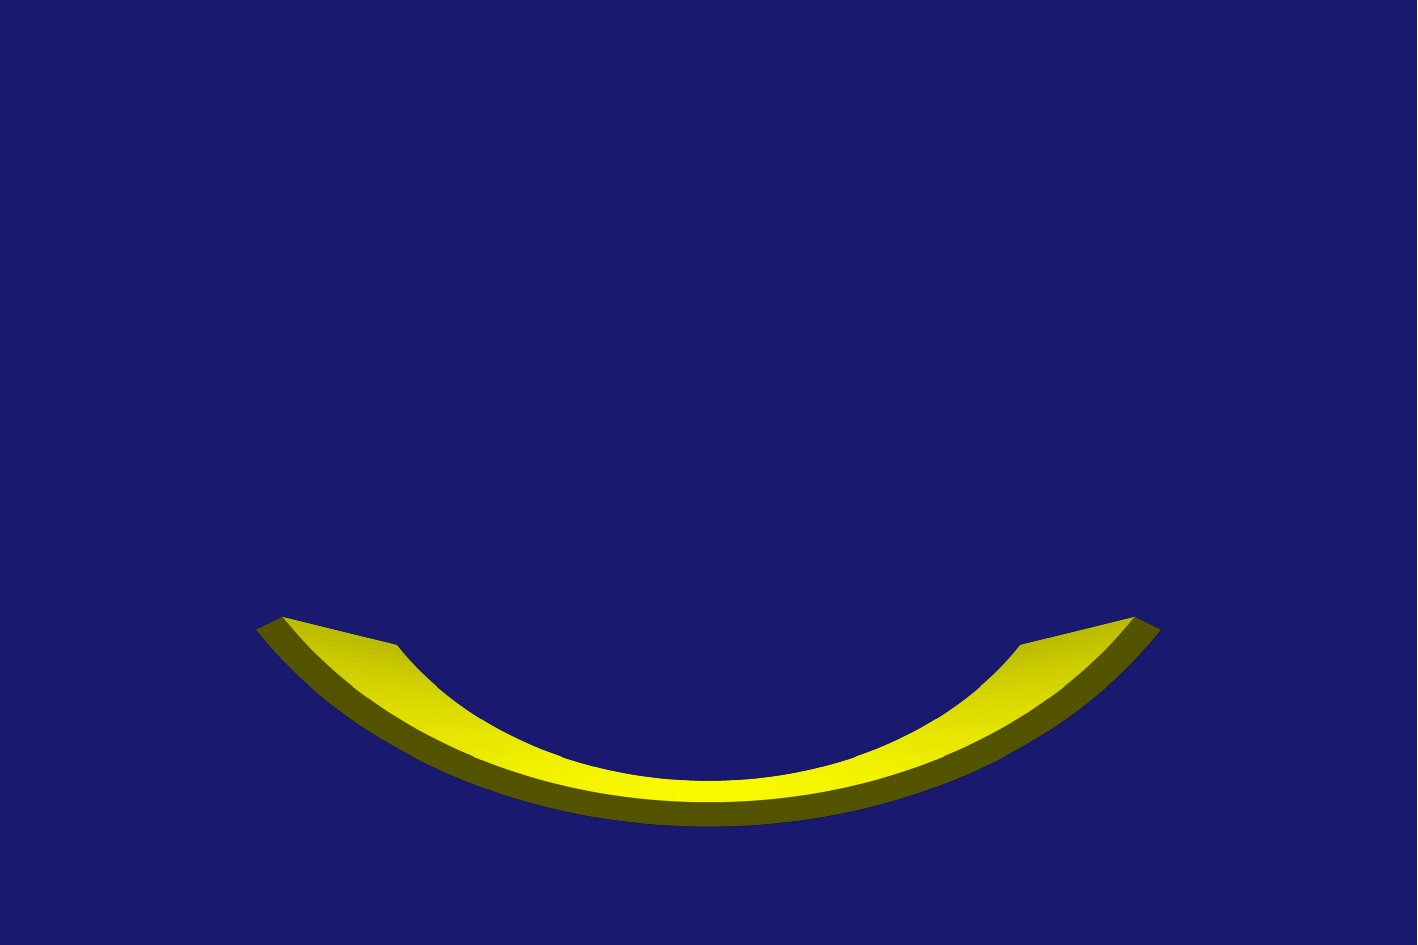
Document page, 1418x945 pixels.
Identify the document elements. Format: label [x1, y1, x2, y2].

text_box [258, 617, 1160, 826]
